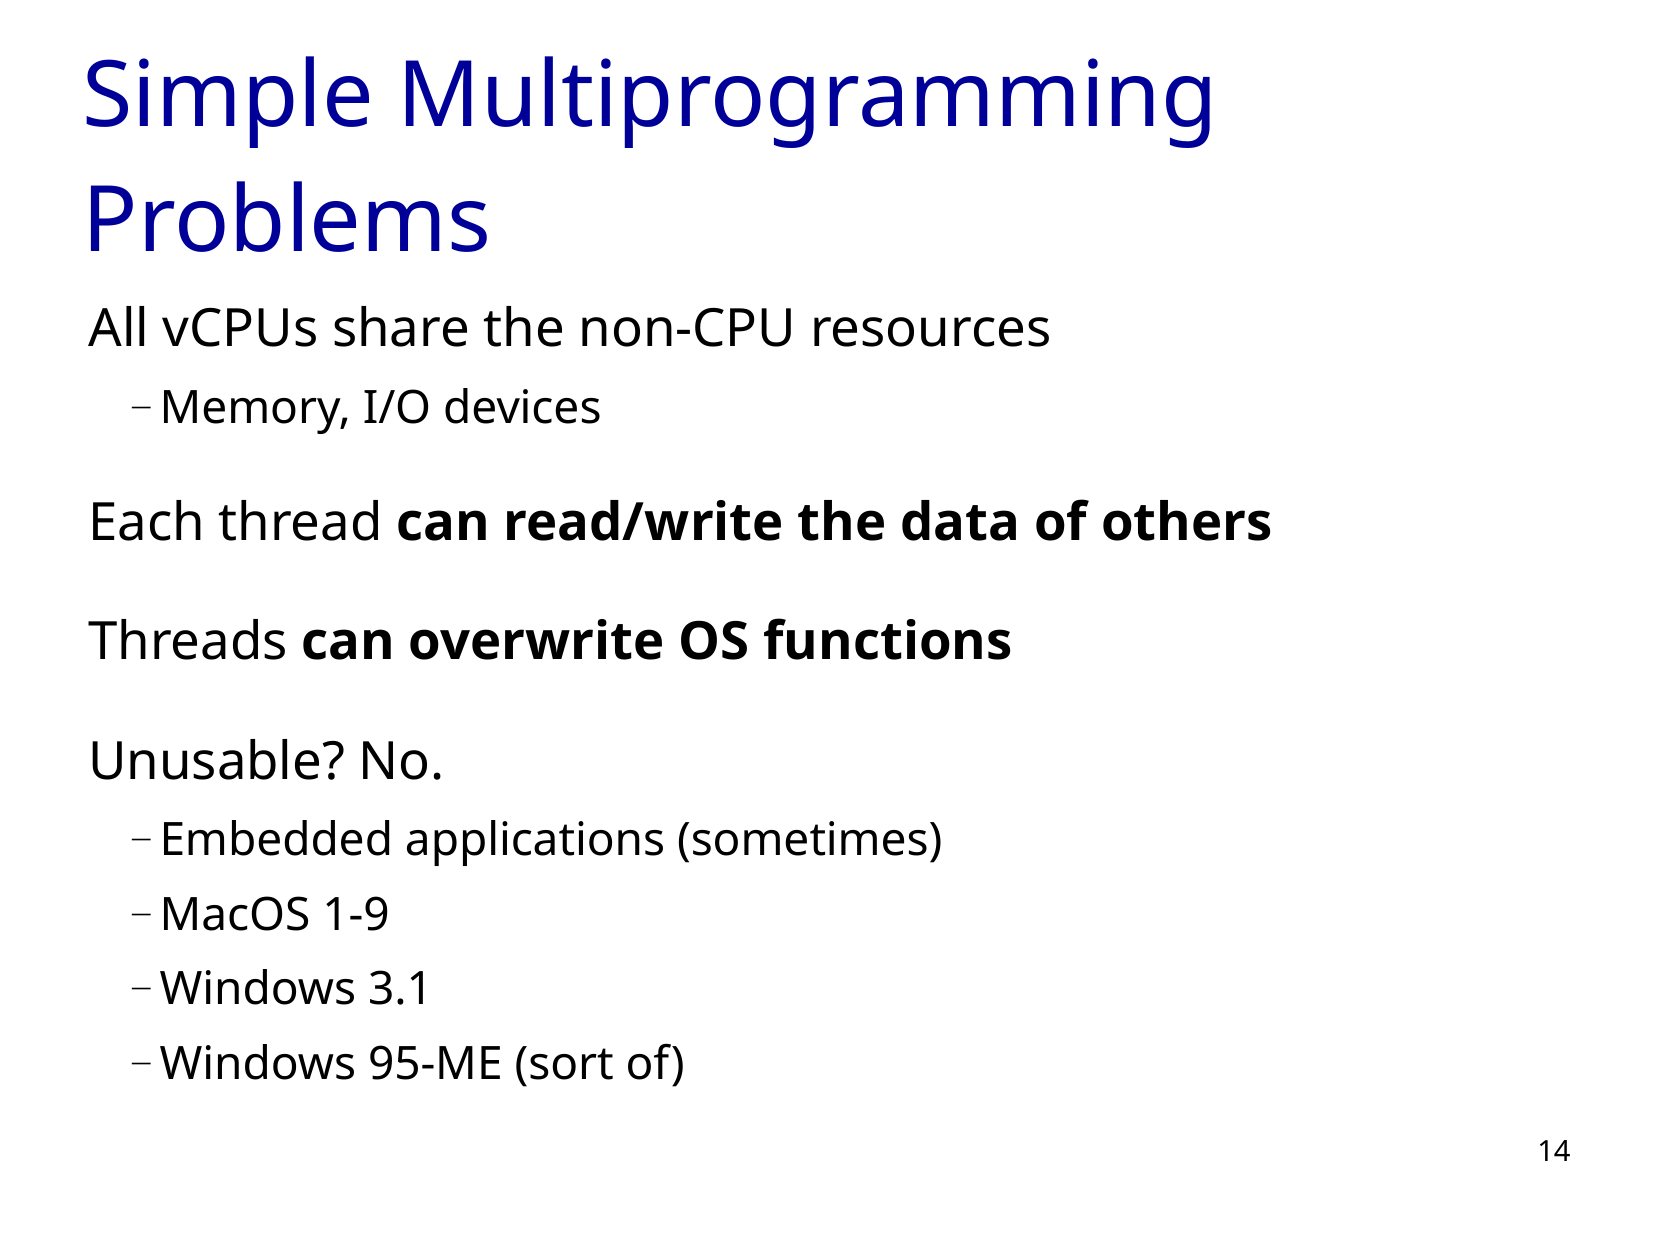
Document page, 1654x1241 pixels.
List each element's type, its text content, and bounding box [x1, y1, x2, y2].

list All vCPUs share the non-CPU resources Memory, I/O devices Each thread can read/write the data of others Threads can overwrite OS functions Unusable? No. Embedded applications (sometimes) MacOS 1-9 Windows 3.1 Windows 95-ME (sort of) [60, 290, 1571, 1096]
title Simple Multiprogramming Problems [82, 49, 1571, 257]
